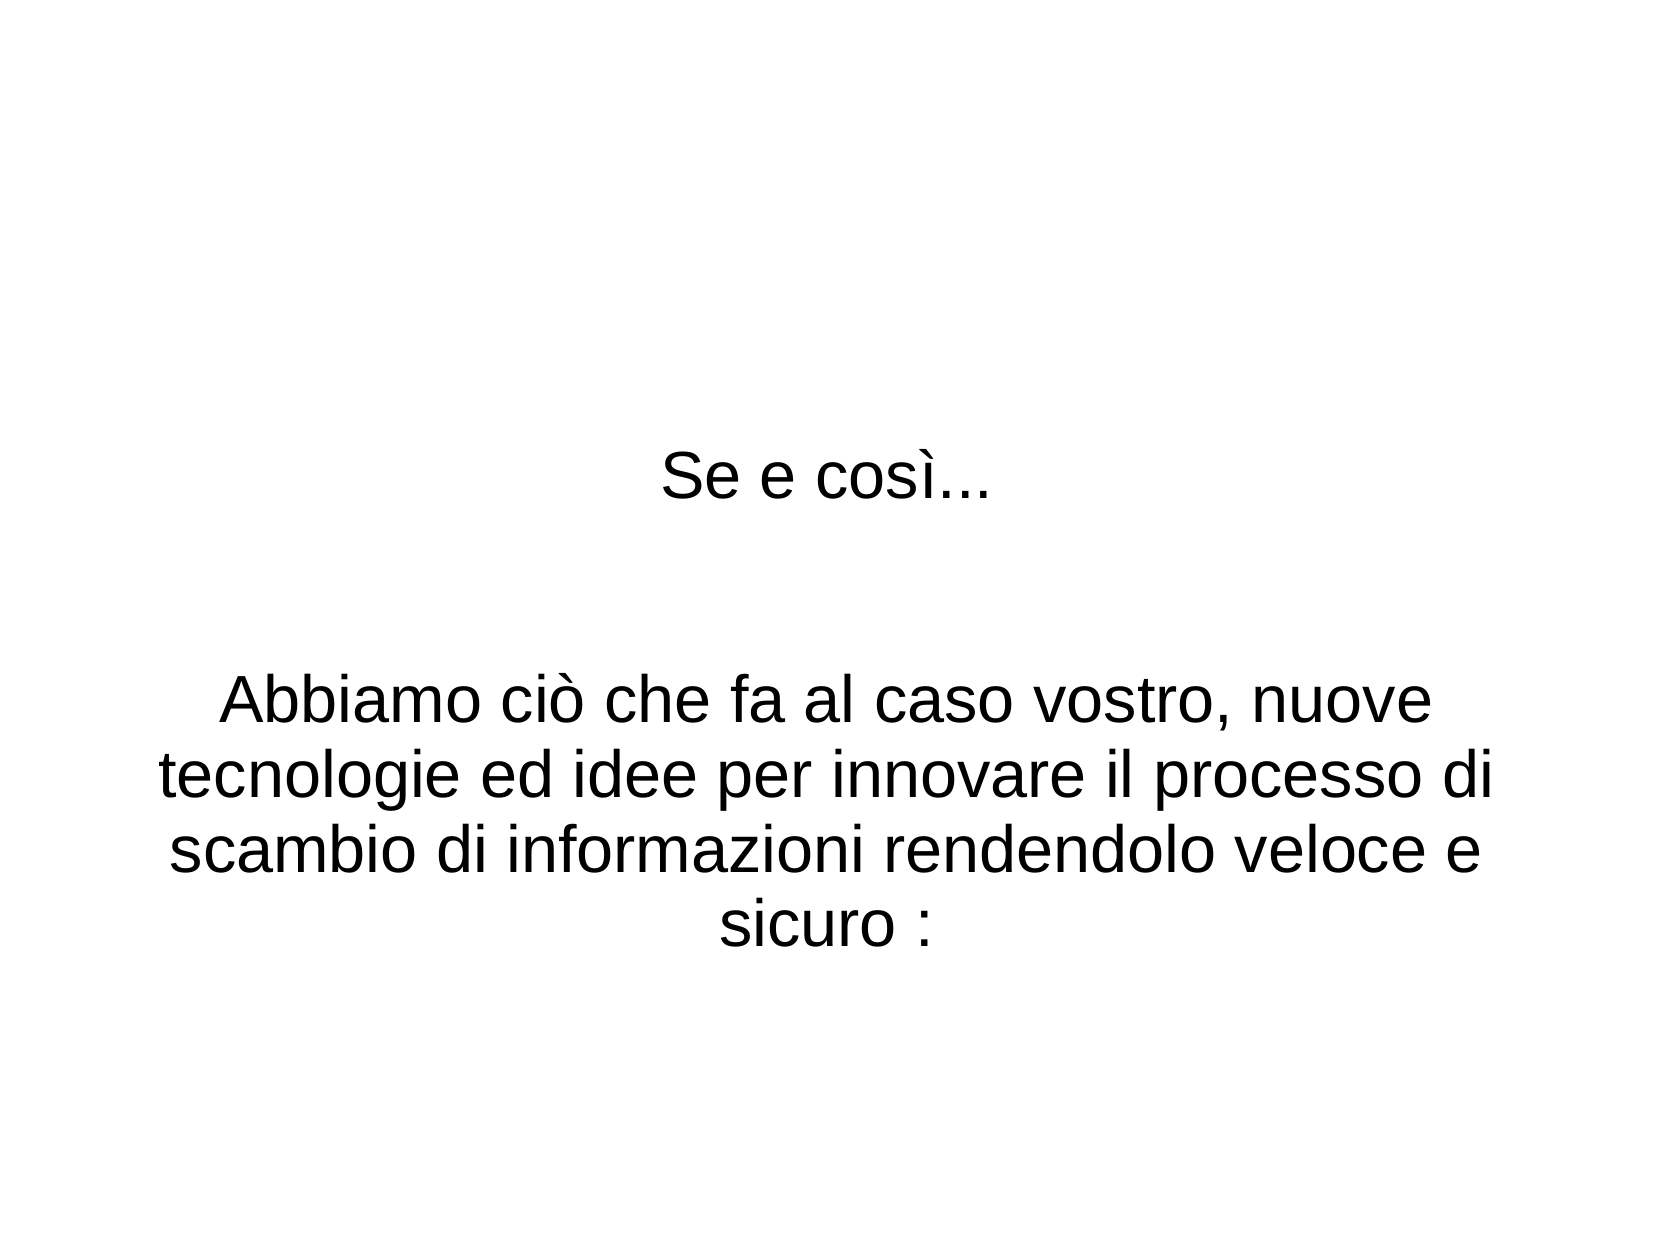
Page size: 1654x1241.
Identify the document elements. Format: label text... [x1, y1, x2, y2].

subtitle Se e così... Abbiamo ciò che fa al caso vostro, nuove tecnologie ed idee per innovare il processo di scambio di informazioni rendendolo veloce e sicuro : [82, 290, 1571, 1109]
